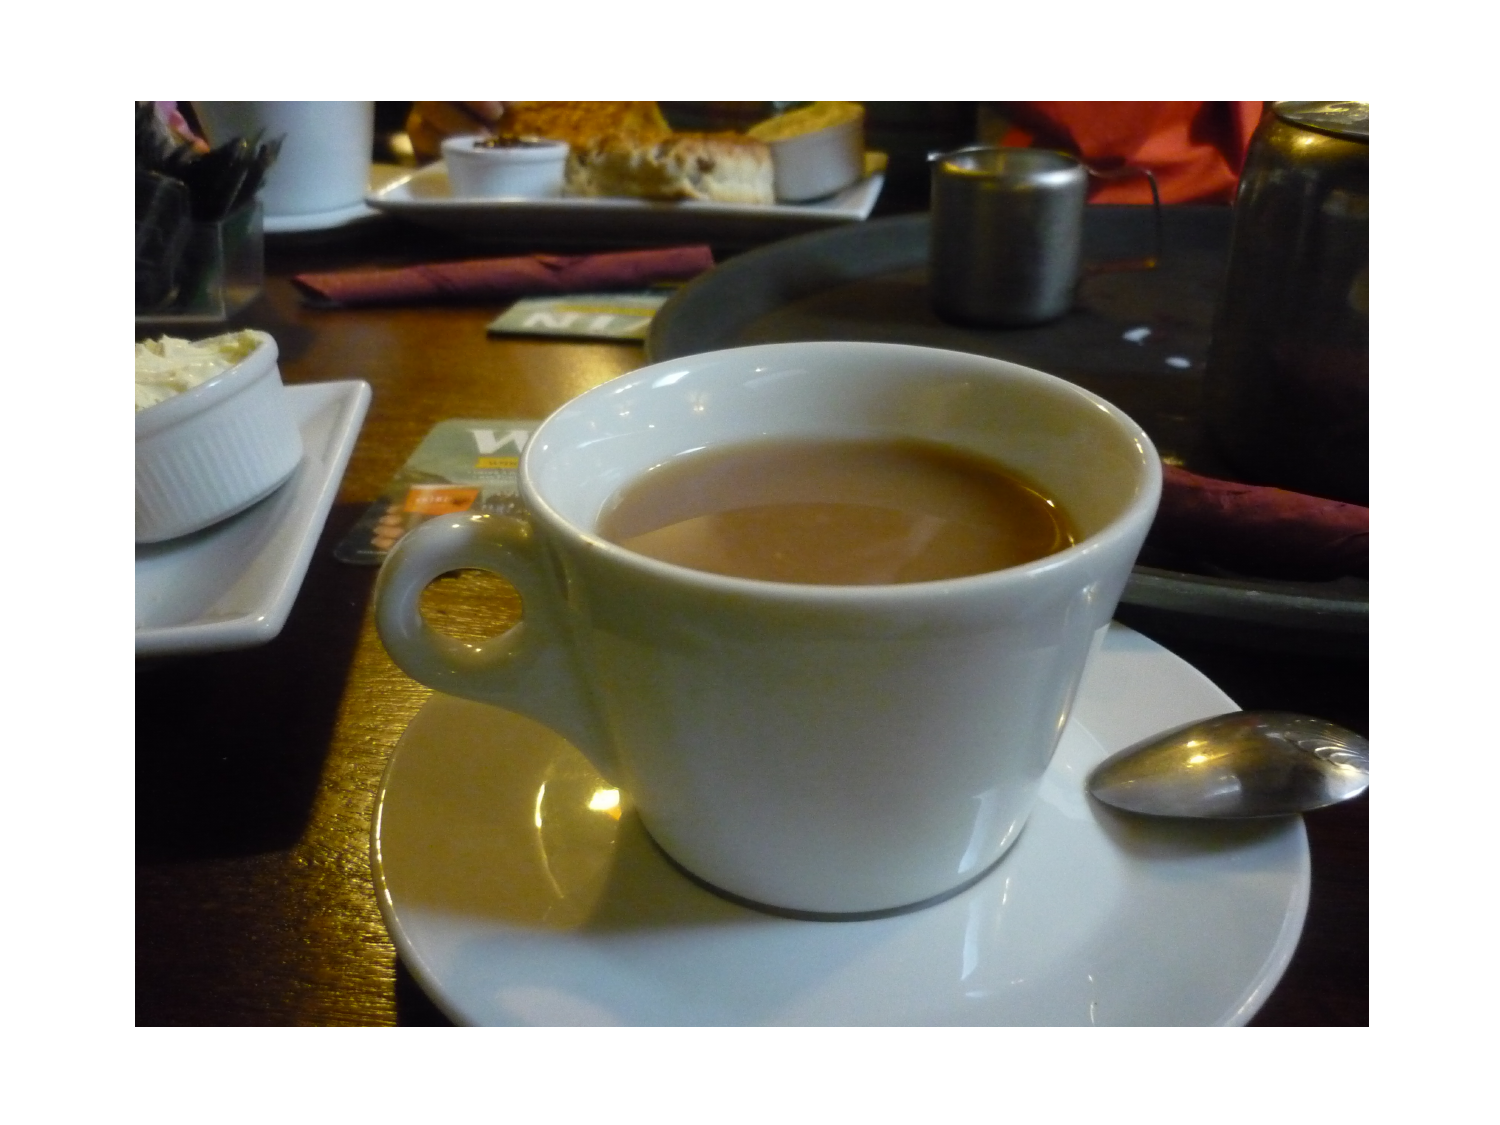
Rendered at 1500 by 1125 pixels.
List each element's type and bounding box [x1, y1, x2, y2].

picture [135, 101, 1369, 1027]
